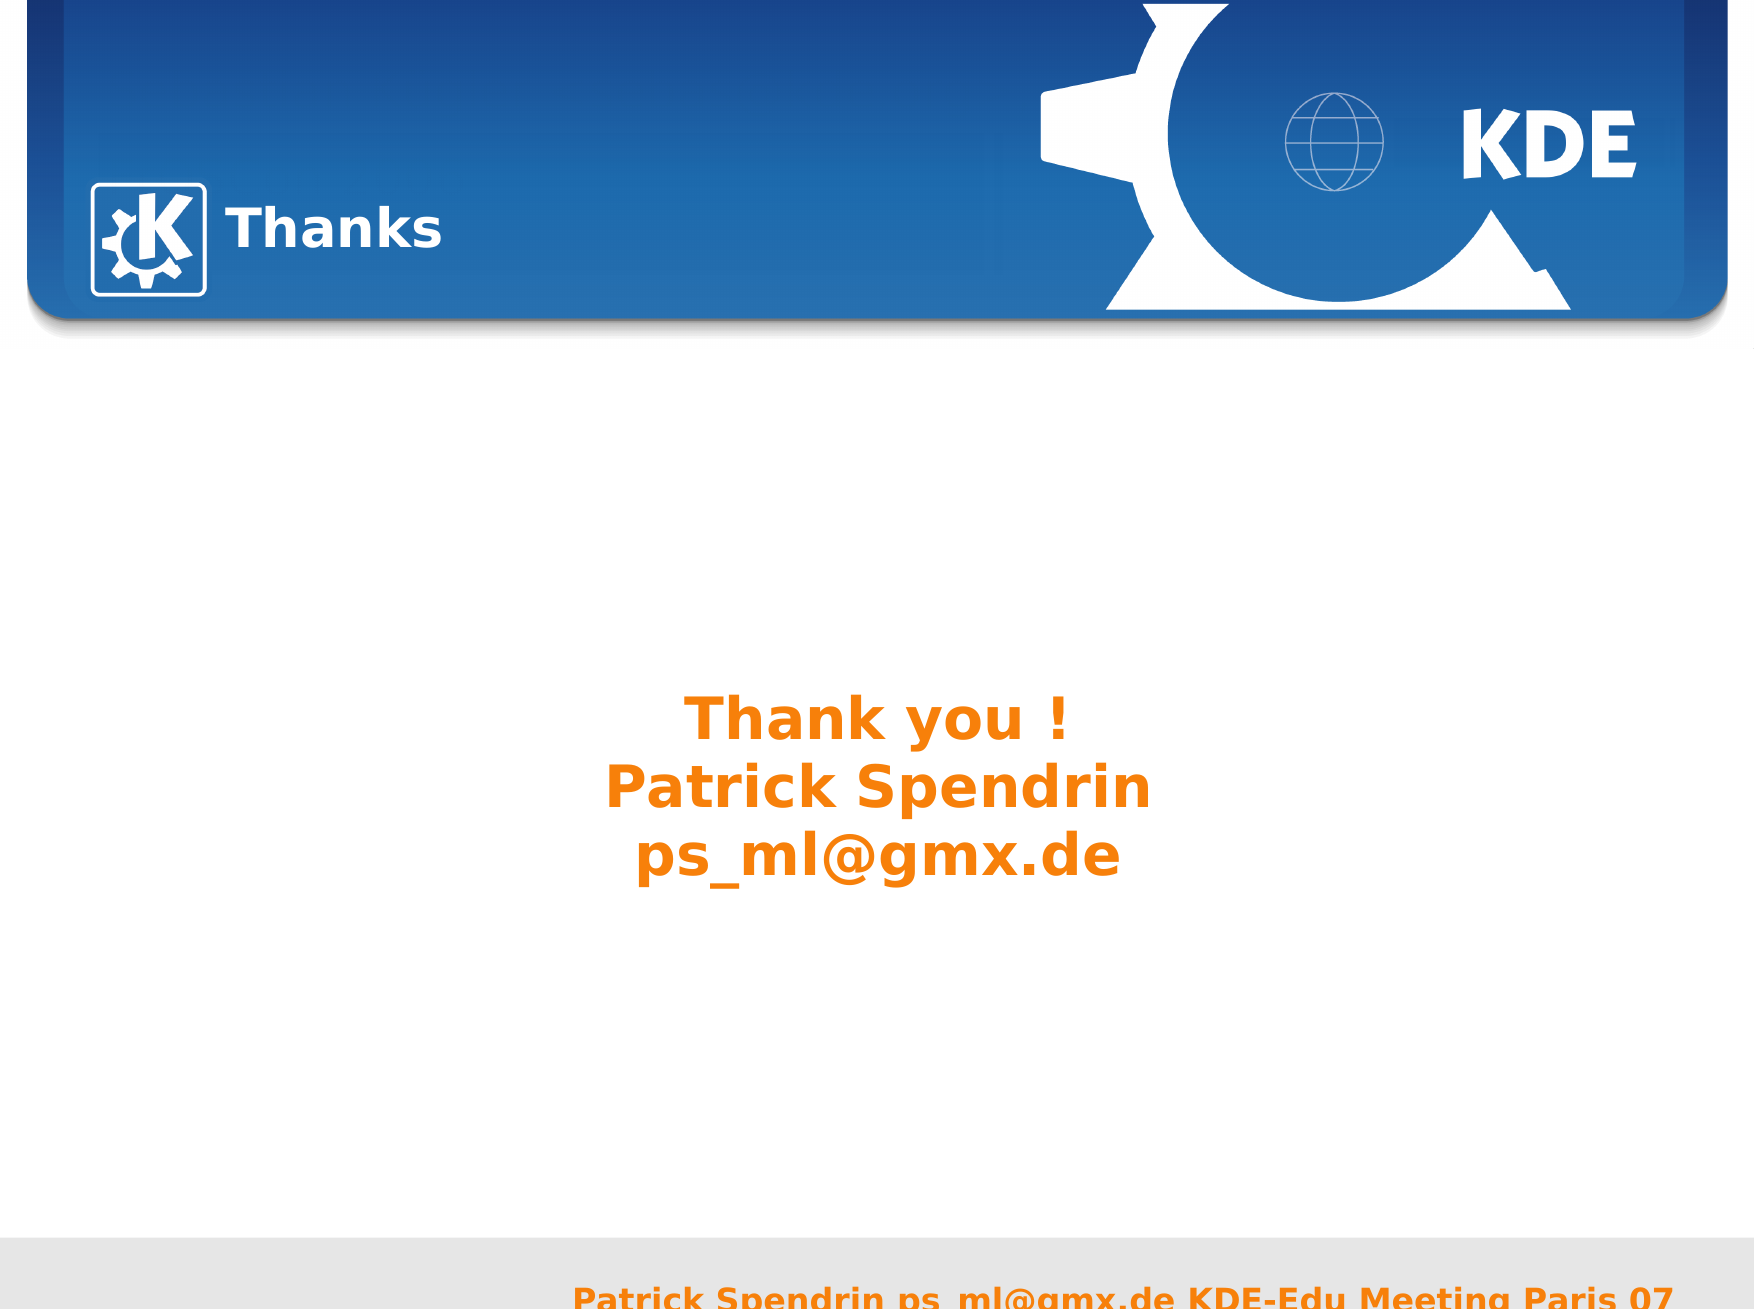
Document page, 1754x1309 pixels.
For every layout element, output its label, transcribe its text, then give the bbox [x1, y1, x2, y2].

picture [0, 0, 1754, 349]
title Thanks [225, 187, 1126, 271]
subtitle Thank you ! Patrick Spendrin ps_ml@gmx.de [71, 411, 1651, 1163]
